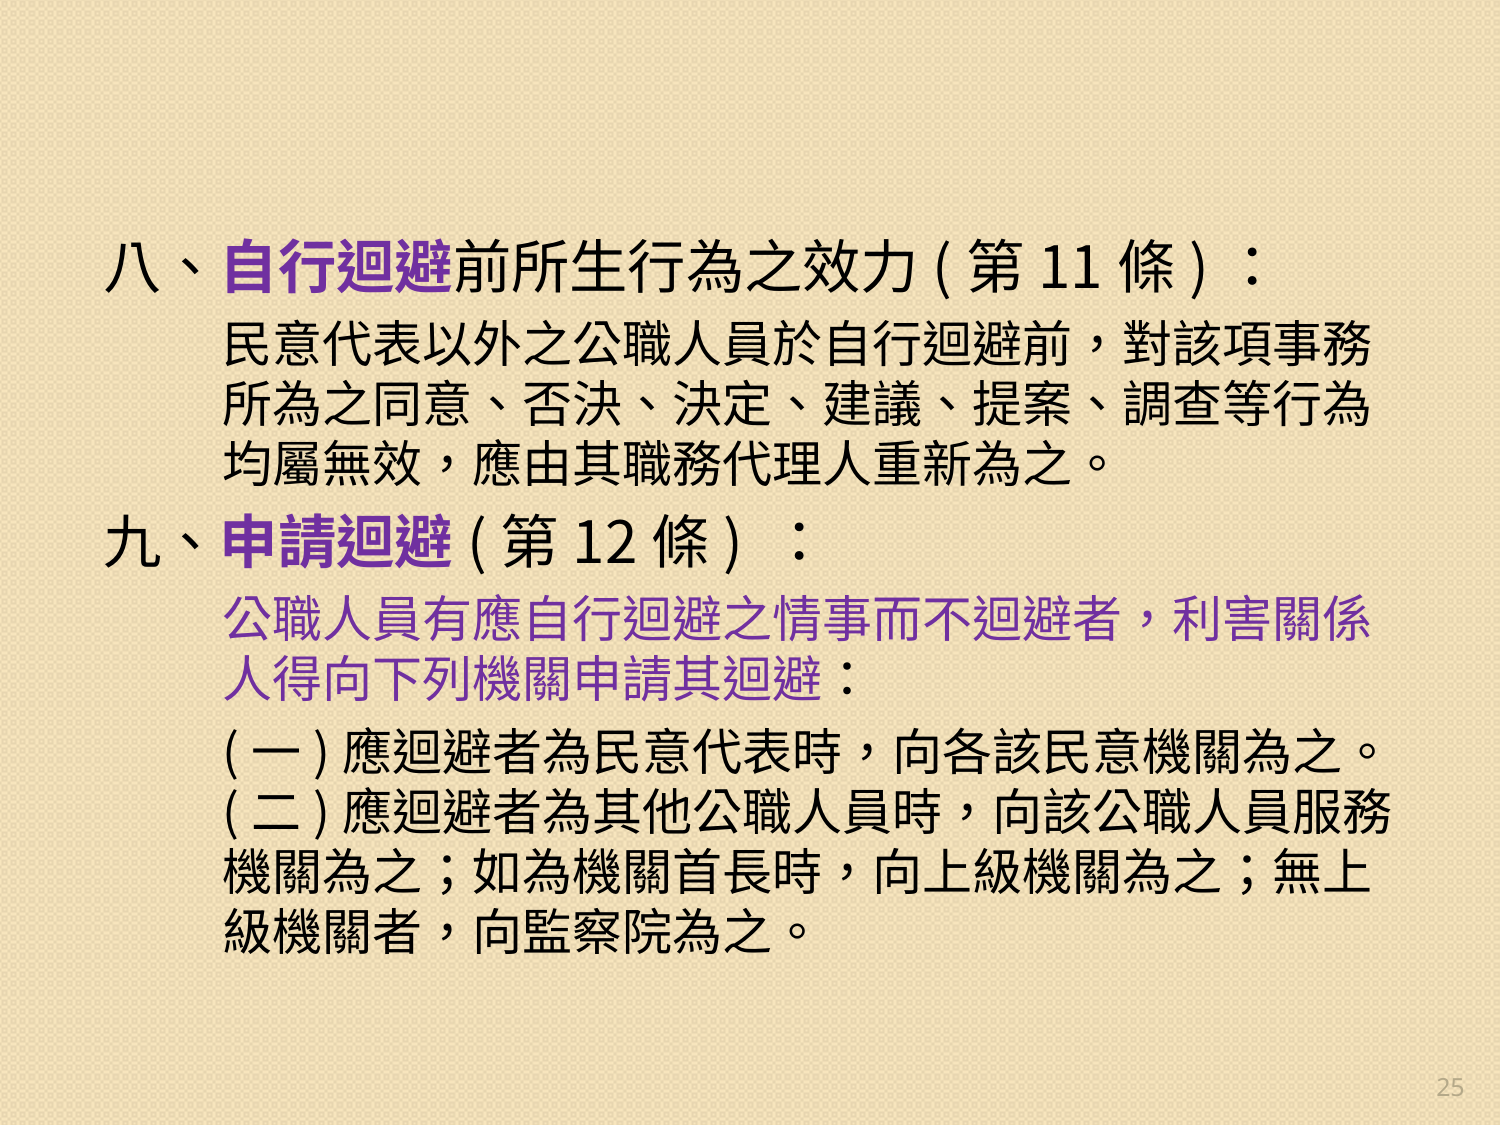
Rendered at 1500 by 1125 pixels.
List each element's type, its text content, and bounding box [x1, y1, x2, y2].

picture [0, 0, 1500, 1125]
slide_number <編號> [1413, 1034, 1488, 1113]
list 八、自行迴避前所生行為之效力(第11條)： 民意代表以外之公職人員於自行迴避前，對該項事務所為之同意、否決、決定、建議、提案、調查等行為均屬無效，應由其職務代理人重新為之。 九、申請迴避(第12條) ： 公職人員有應自行迴避之情事而不迴避者，利害關係人得向下列機關申請其迴避： (一)應迴避者為民意代表時，向各該民意機關為之。 (二)應迴避者為其他公職人員時，向該公職人員服務機關為之；如為機關首長時，向上級機關為之；無上級機關者，向監察院為之。 [75, 222, 1413, 1005]
